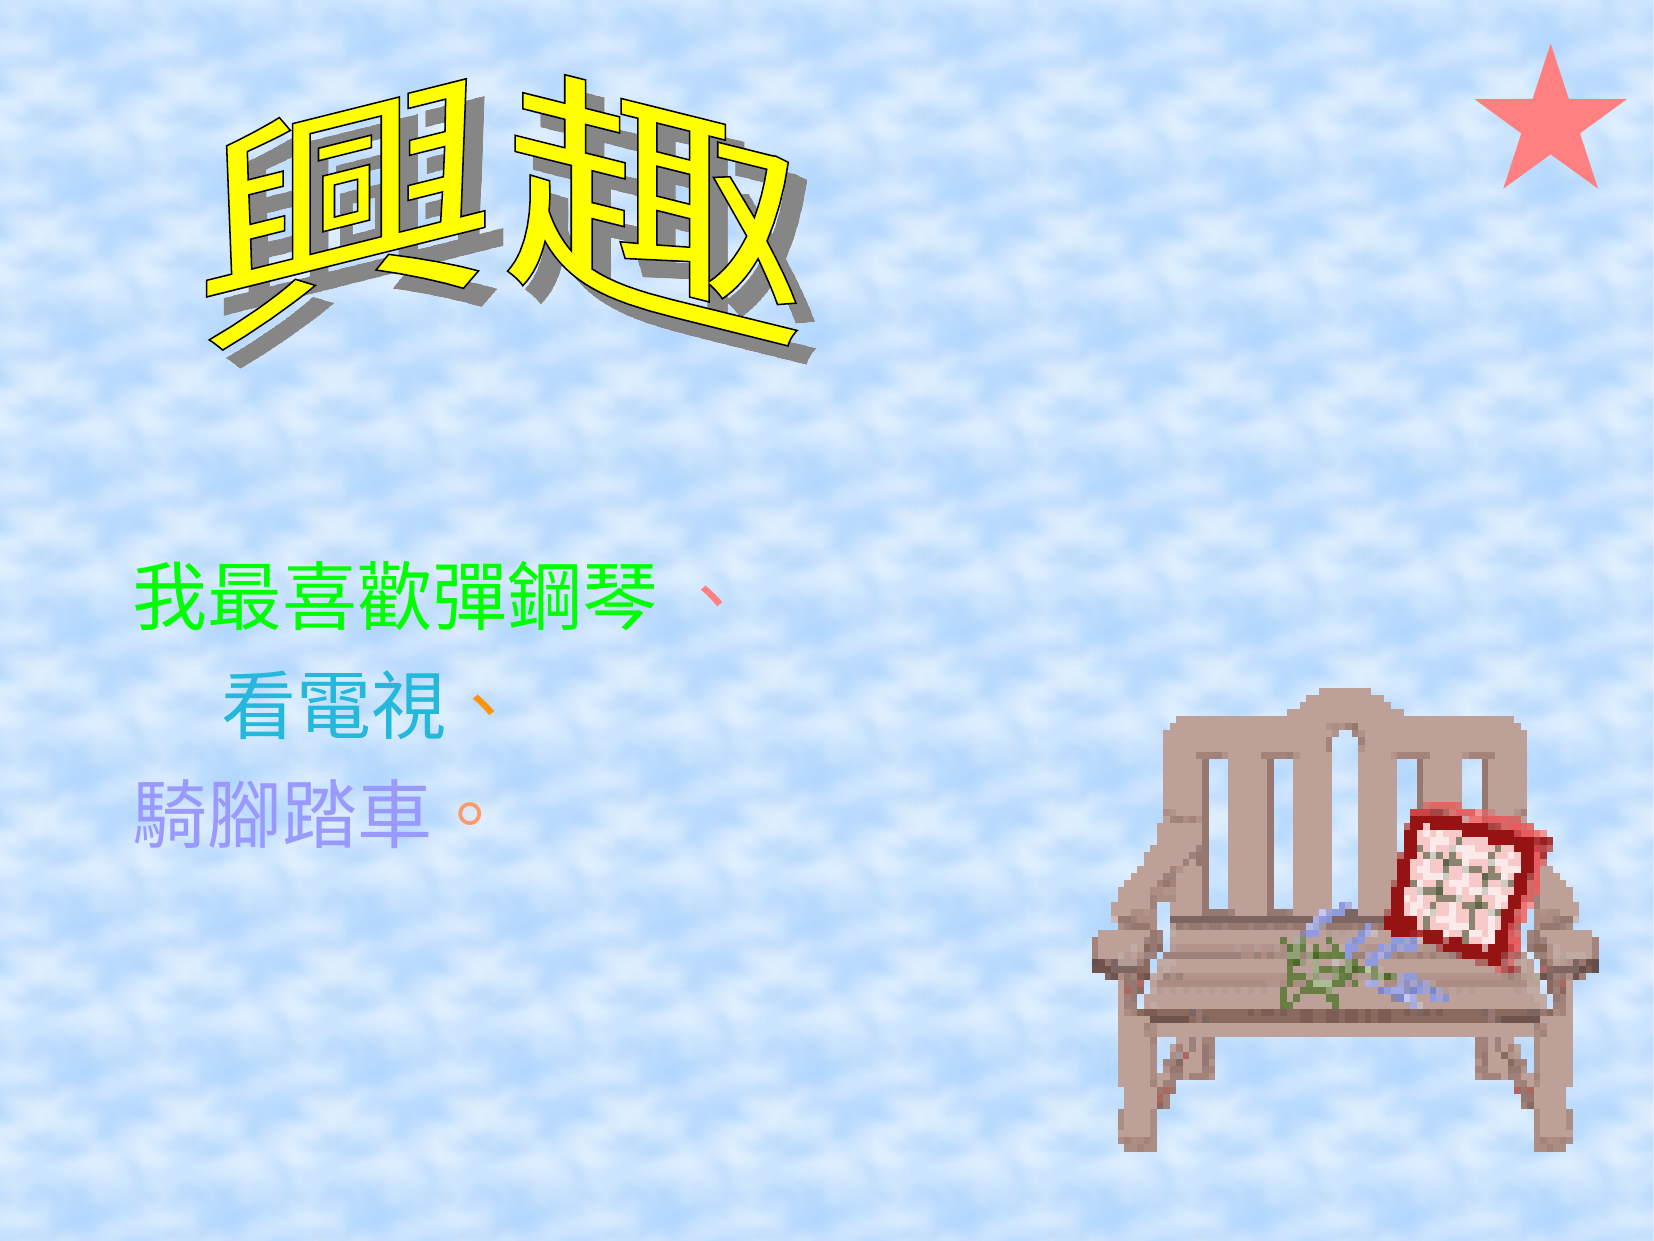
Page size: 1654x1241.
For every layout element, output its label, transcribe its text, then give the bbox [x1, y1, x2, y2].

text_box 興趣 [507, 74, 798, 346]
text_box 興趣 [376, 254, 479, 289]
picture [0, 0, 1654, 1241]
text_box ★ [1446, 0, 1654, 255]
text_box 興趣 [620, 98, 796, 305]
text_box 興趣 [206, 78, 485, 297]
text_box 興趣 [209, 279, 316, 351]
text_box 我最喜歡彈鋼琴 、 看電視、 騎腳踏車。 [118, 530, 1565, 816]
